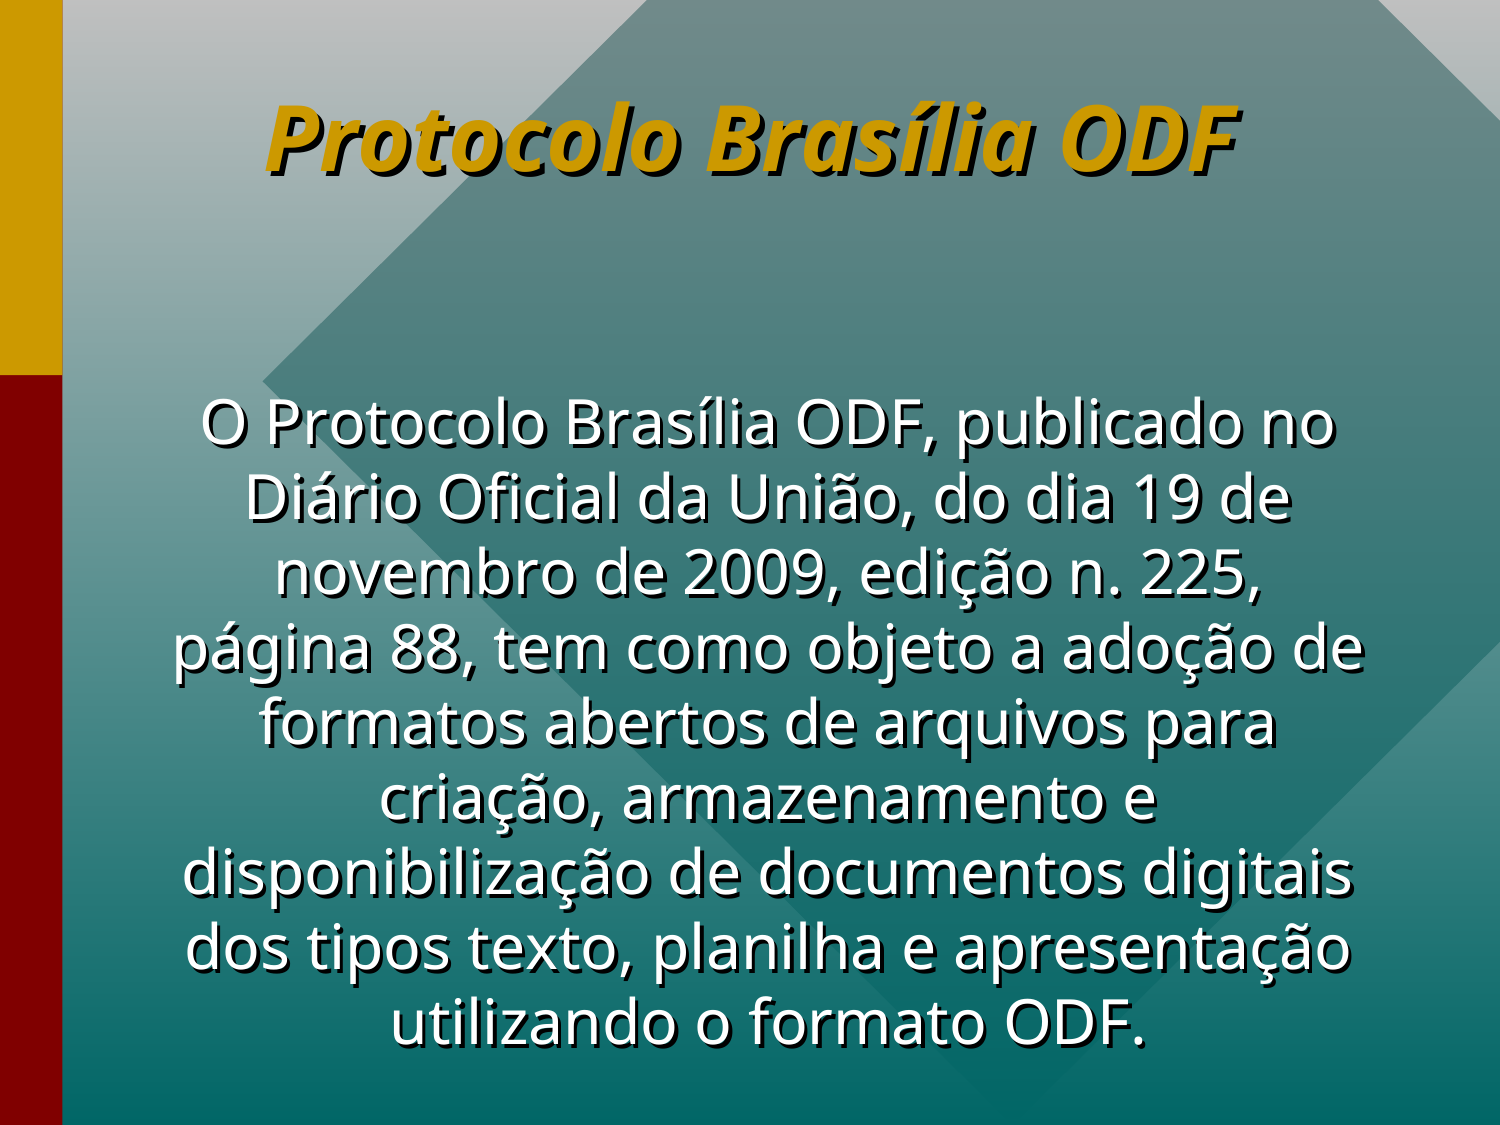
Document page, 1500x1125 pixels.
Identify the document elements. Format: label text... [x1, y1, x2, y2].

title Protocolo Brasília ODF [150, 0, 1351, 292]
list O Protocolo Brasília ODF, publicado no Diário Oficial da União, do dia 19 de novembro de 2009, edição n. 225, página 88, tem como objeto a adoção de formatos abertos de arquivos para criação, armazenamento e disponibilização de documentos digitais dos tipos texto, planilha e apresentação utilizando o formato ODF. [149, 375, 1388, 1118]
